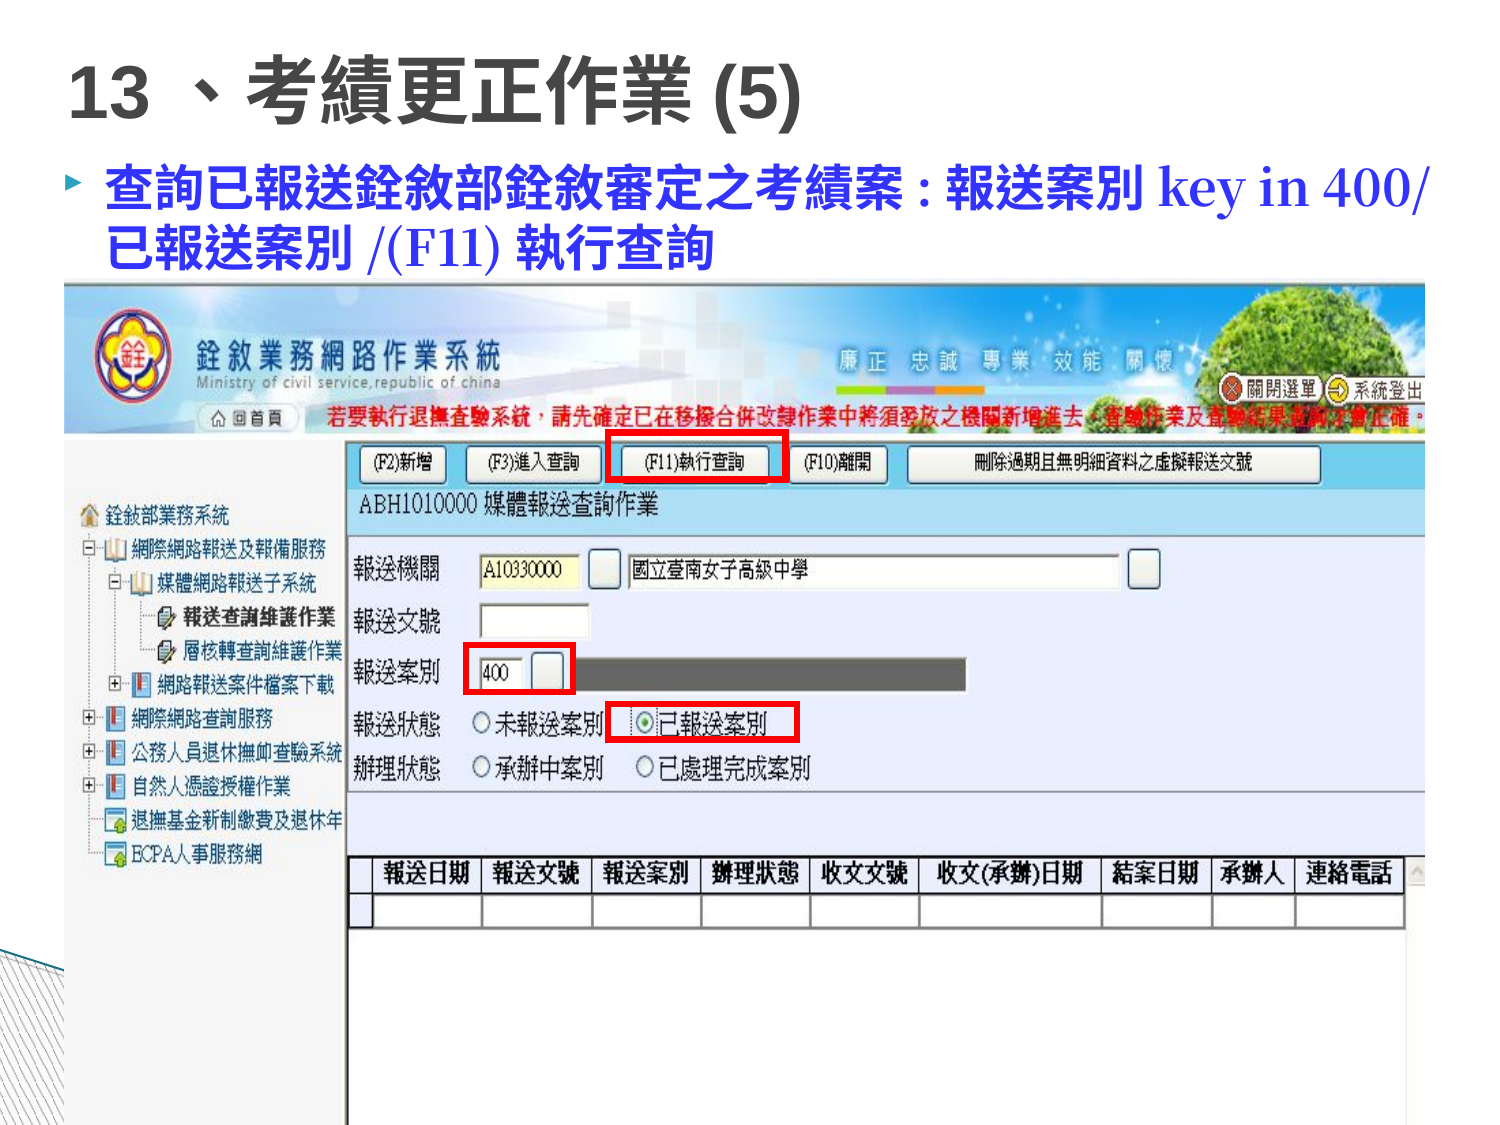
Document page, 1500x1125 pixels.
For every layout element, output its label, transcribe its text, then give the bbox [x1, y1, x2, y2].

text_box 13、考績更正作業(5) [53, 30, 1063, 147]
picture [0, 278, 1425, 1125]
list 查詢已報送銓敘部銓敘審定之考績案:報送案別key in 400/已報送案別/(F11)執行查詢 [29, 148, 1471, 1082]
